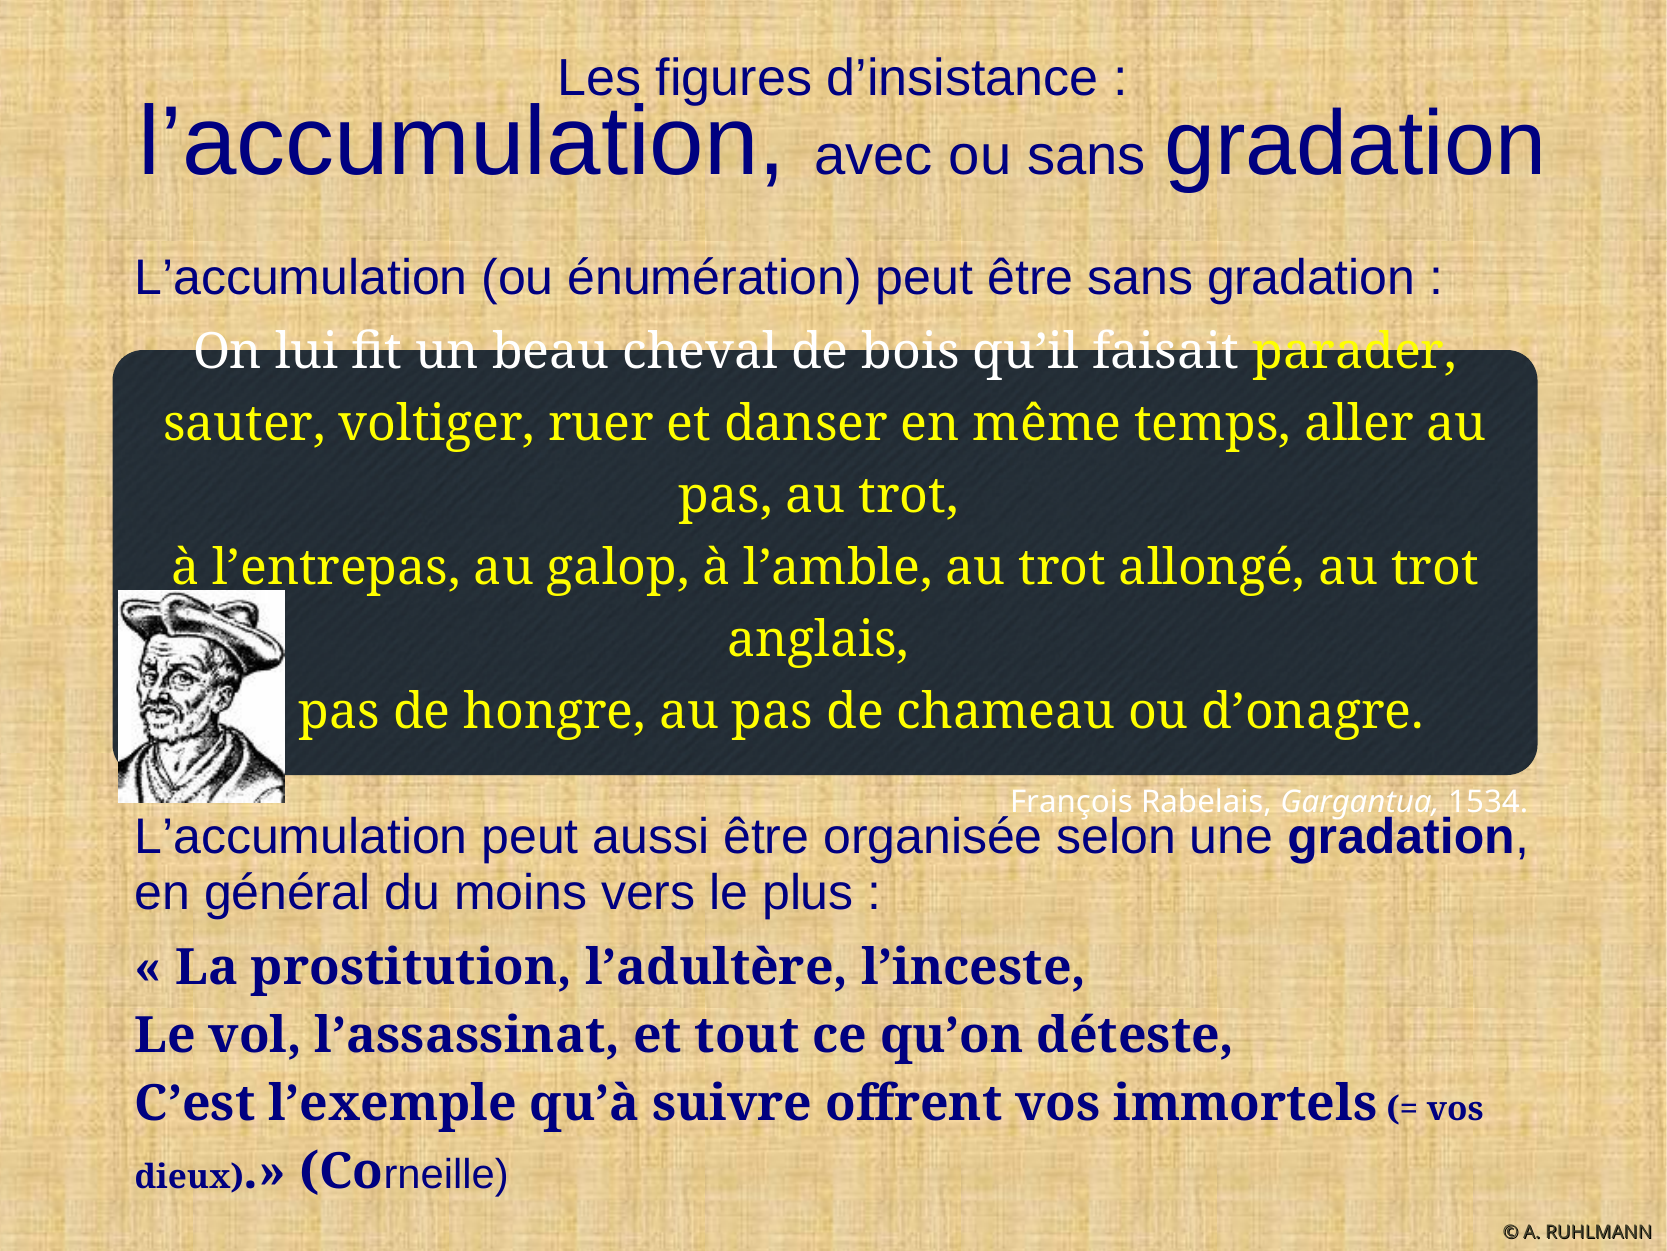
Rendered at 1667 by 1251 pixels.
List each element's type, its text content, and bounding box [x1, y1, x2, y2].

text_box L’accumulation (ou énumération) peut être sans gradation : [87, 224, 1625, 325]
text_box © A. RUHLMANN [1412, 1212, 1667, 1251]
picture [0, 0, 1667, 1251]
title Les figures d’insistance : l’accumulation, avec ou sans gradation [112, 43, 1563, 207]
text_box On lui fit un beau cheval de bois qu’il faisait parader, sauter, voltiger, ruer et danser en même temps, aller au pas, au trot, à l’entrepas, au galop, à l’amble, au trot allongé, au trot anglais, au pas de hongre, au pas de chameau ou d’onagre. François Rabelais, Gargantua, 1534. [112, 350, 1538, 776]
list L’accumulation peut aussi être organisée selon une gradation, en général du moins vers le plus : « La prostitution, l’adultère, l’inceste, Le vol, l’assassinat, et tout ce qu’on déteste, C’est l’exemple qu’à suivre offrent vos immortels (= vos dieux).» (Corneille) [87, 812, 1625, 1201]
